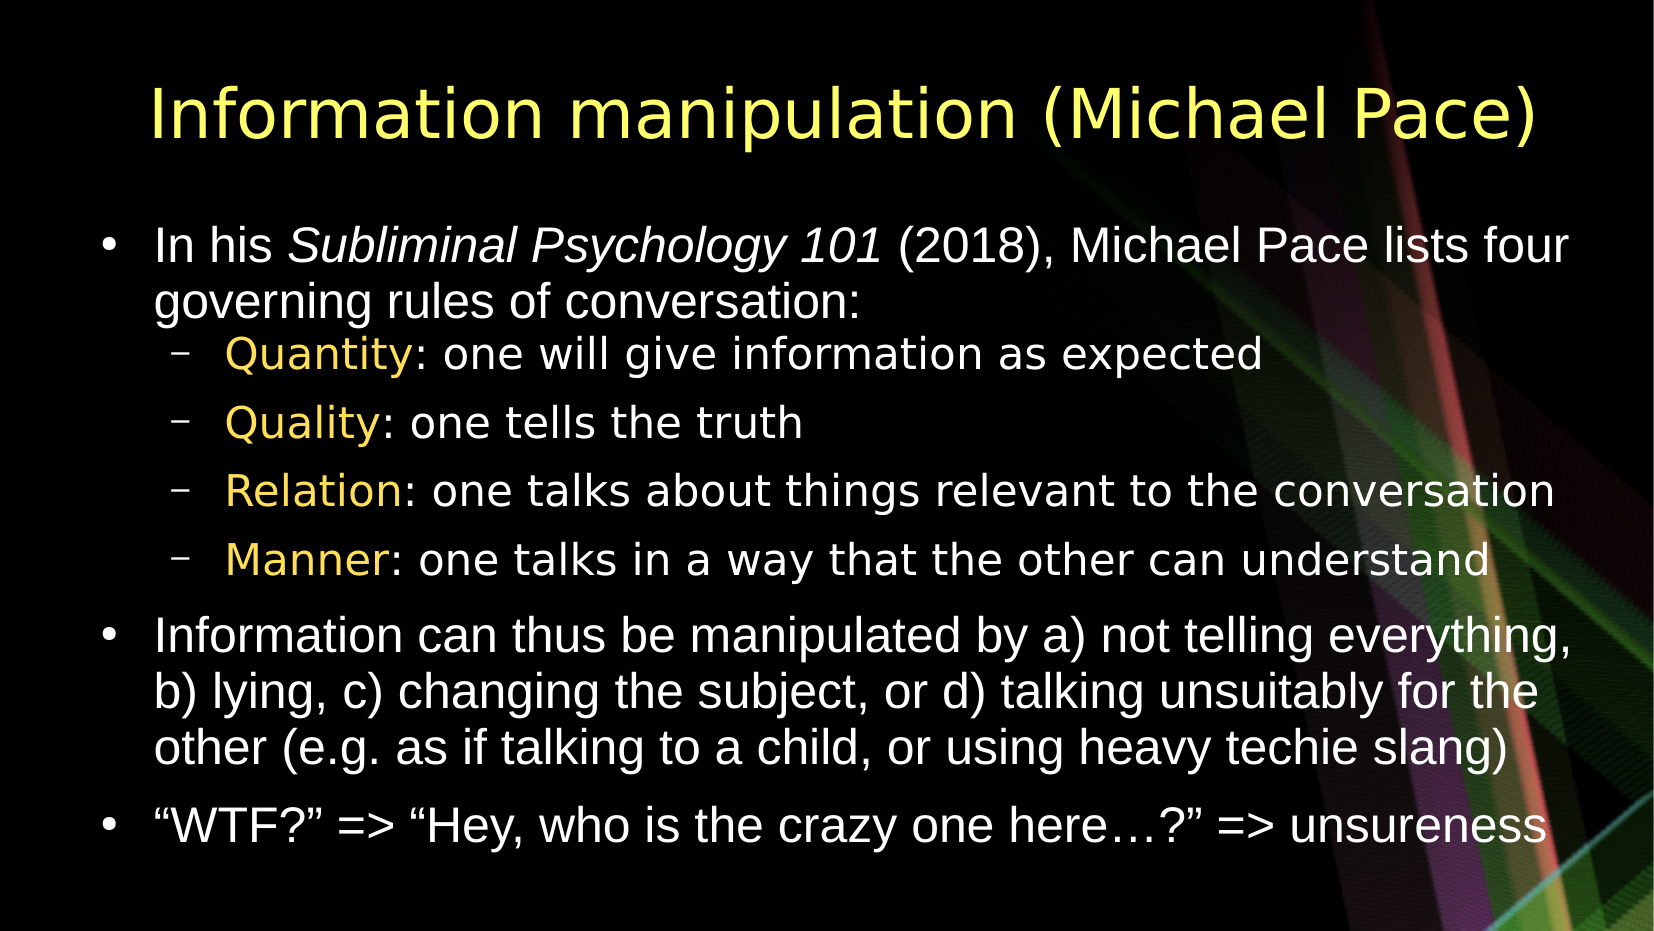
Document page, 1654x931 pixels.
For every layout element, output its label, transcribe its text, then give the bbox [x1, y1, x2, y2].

picture [0, 0, 1654, 931]
title Information manipulation (Michael Pace) [82, 37, 1607, 193]
list In his Subliminal Psychology 101 (2018), Michael Pace lists four governing rules of conversation: Quantity: one will give information as expected Quality: one tells the truth Relation: one talks about things relevant to the conversation Manner: one talks in a way that the other can understand Information can thus be manipulated by a) not telling everything, b) lying, c) changing the subject, or d) talking unsuitably for the other (e.g. as if talking to a child, or using heavy techie slang) “WTF?” => “Hey, who is the crazy one here…?” => unsureness [82, 217, 1607, 898]
